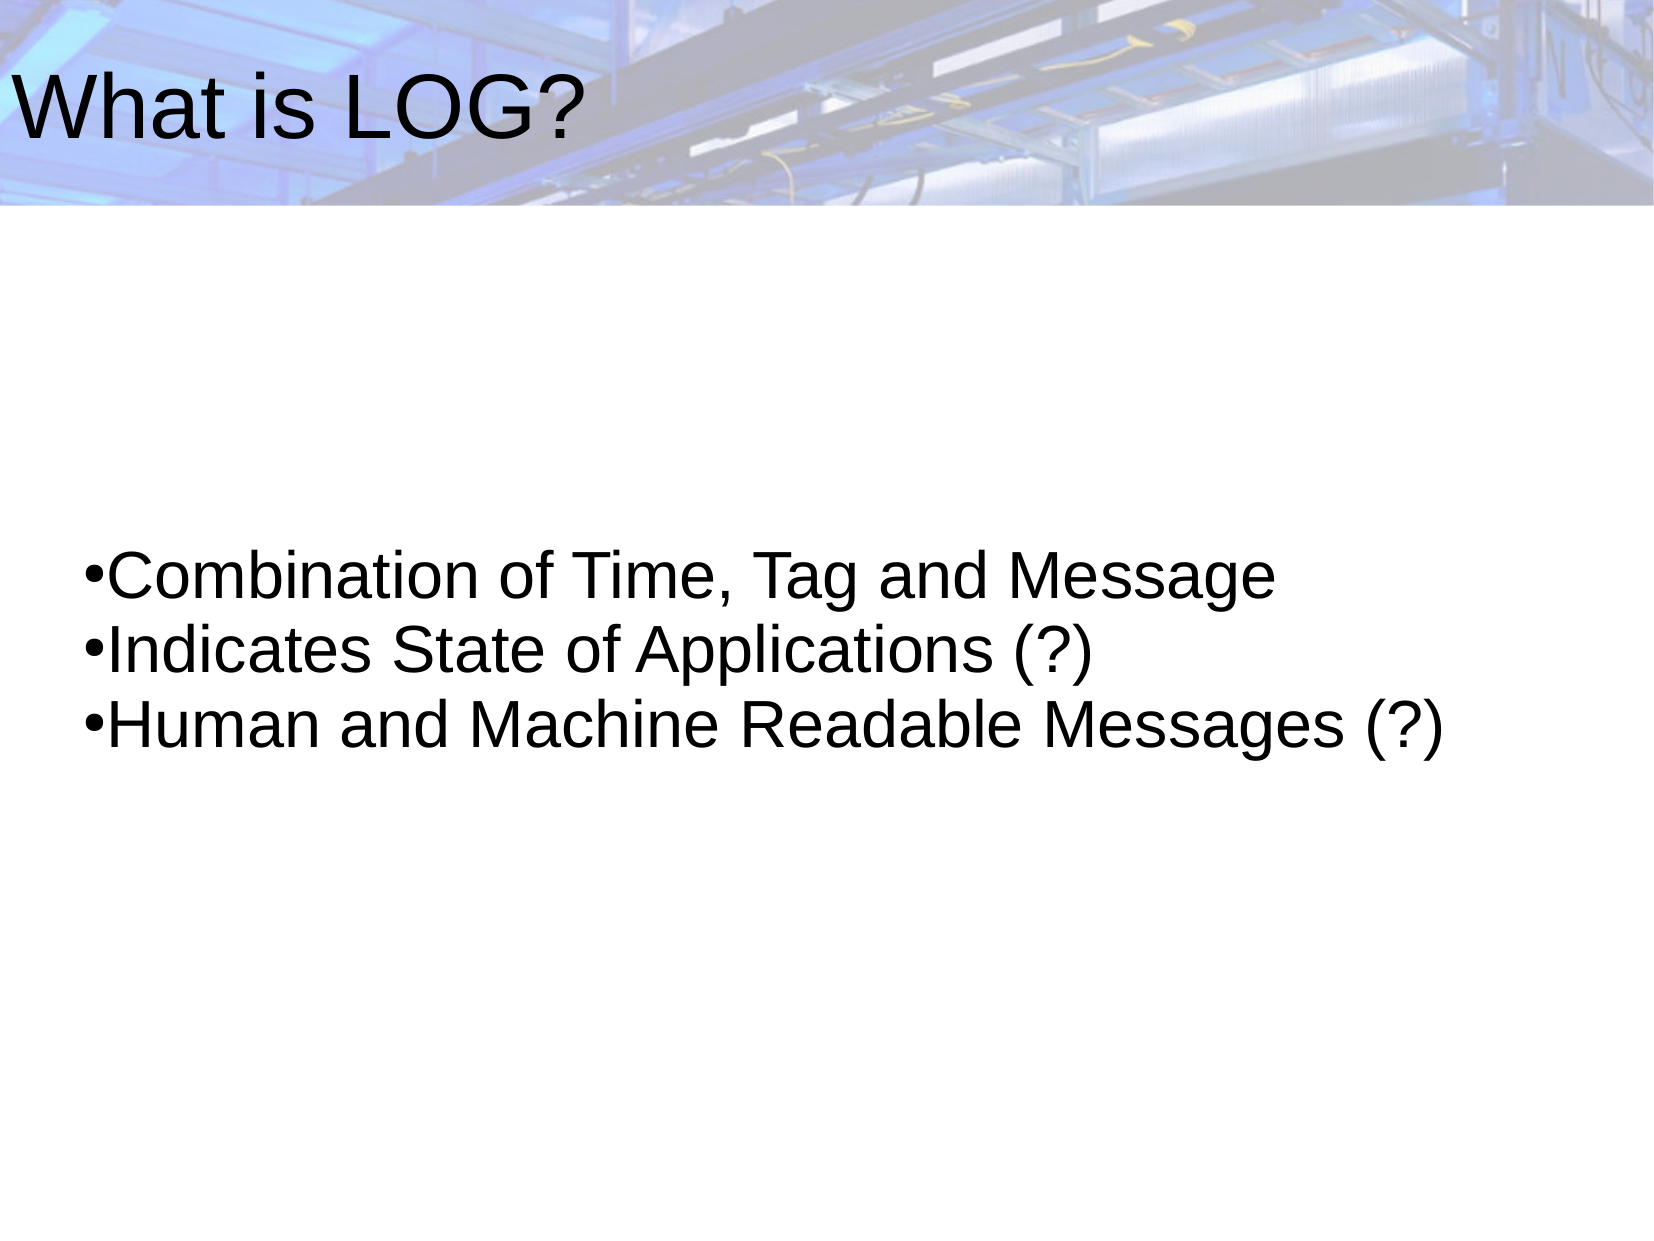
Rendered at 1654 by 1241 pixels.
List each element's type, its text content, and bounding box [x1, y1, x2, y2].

title What is LOG? [11, 2, 1501, 211]
picture [0, 0, 1654, 1241]
subtitle Combination of Time, Tag and Message Indicates State of Applications (?) Human and Machine Readable Messages (?) [82, 290, 1538, 1010]
